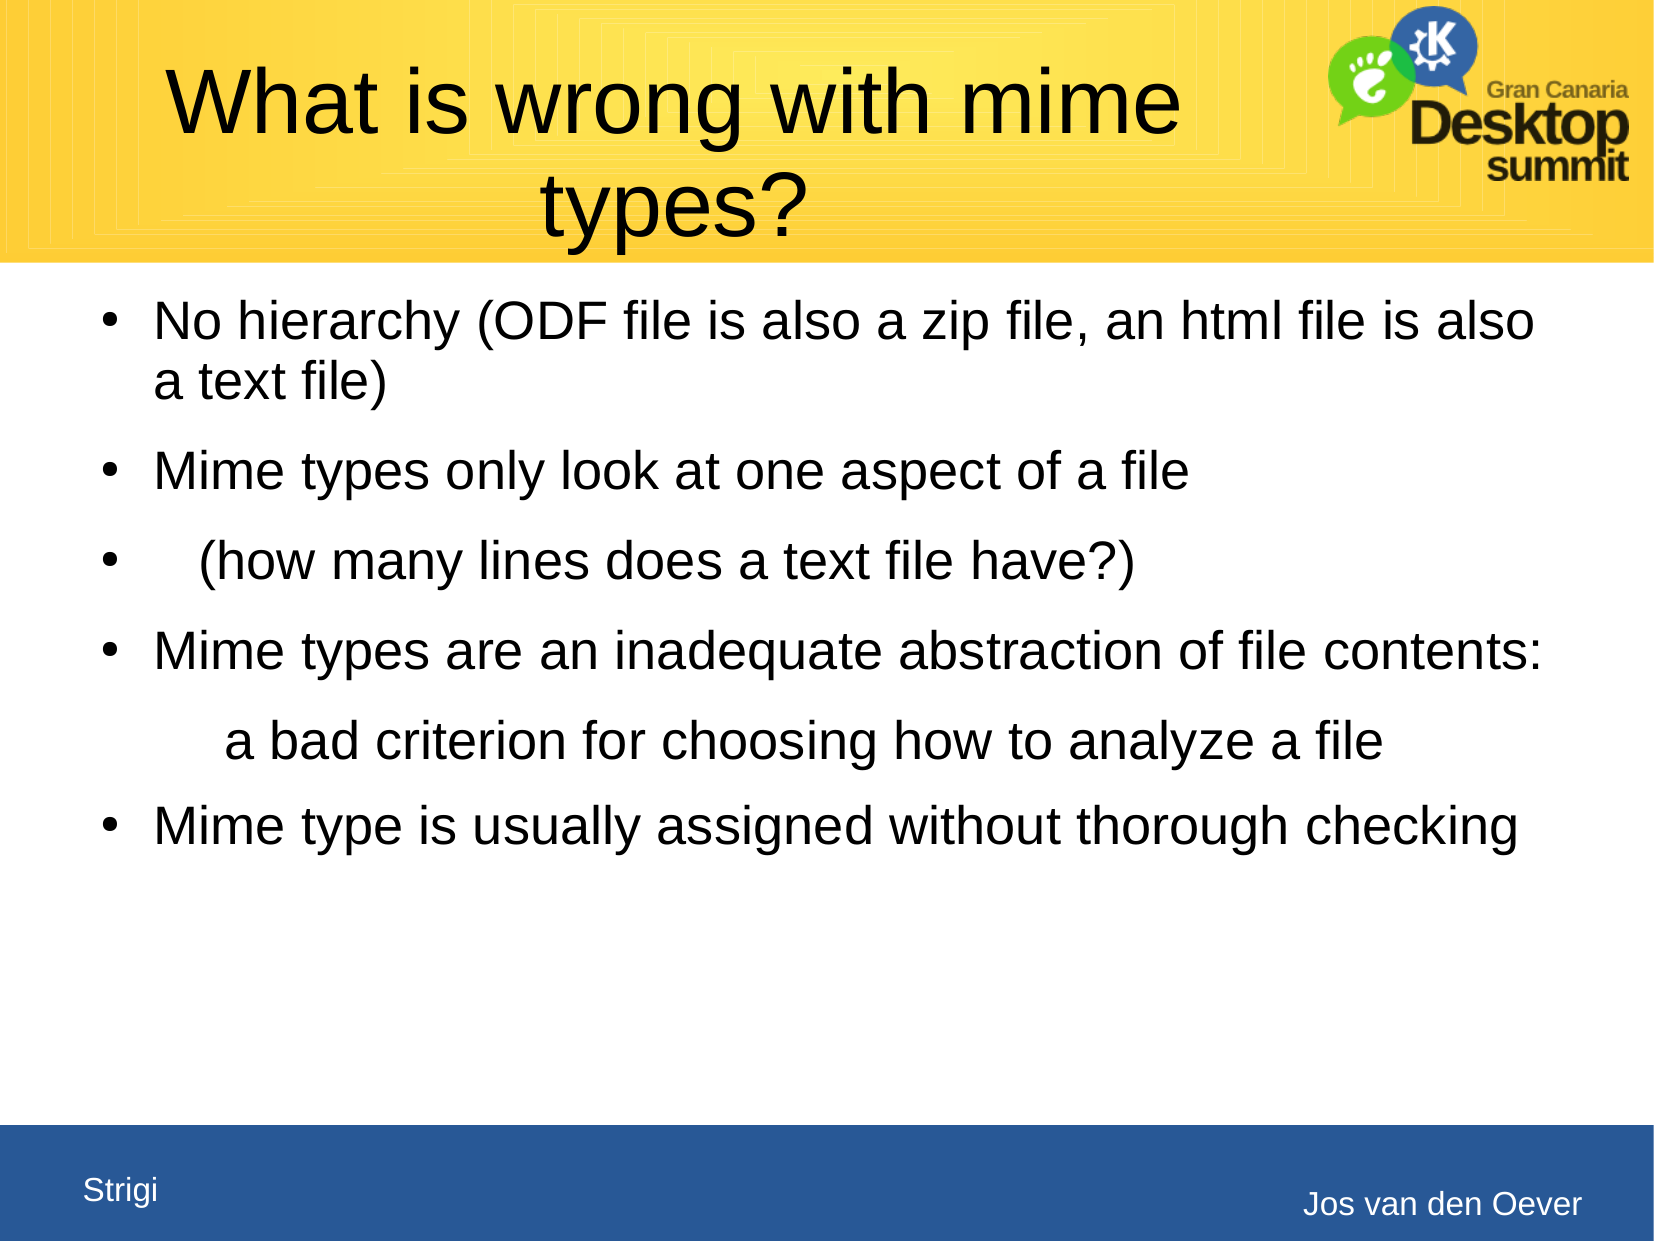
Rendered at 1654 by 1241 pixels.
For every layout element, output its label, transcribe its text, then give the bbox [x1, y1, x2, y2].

title What is wrong with mime types? [37, 49, 1313, 257]
list No hierarchy (ODF file is also a zip file, an html file is also a text file) Mime types only look at one aspect of a file (how many lines does a text file have?) Mime types are an inadequate abstraction of file contents: a bad criterion for choosing how to analyze a file Mime type is usually assigned without thorough checking [82, 290, 1571, 1109]
picture [1328, 6, 1629, 181]
